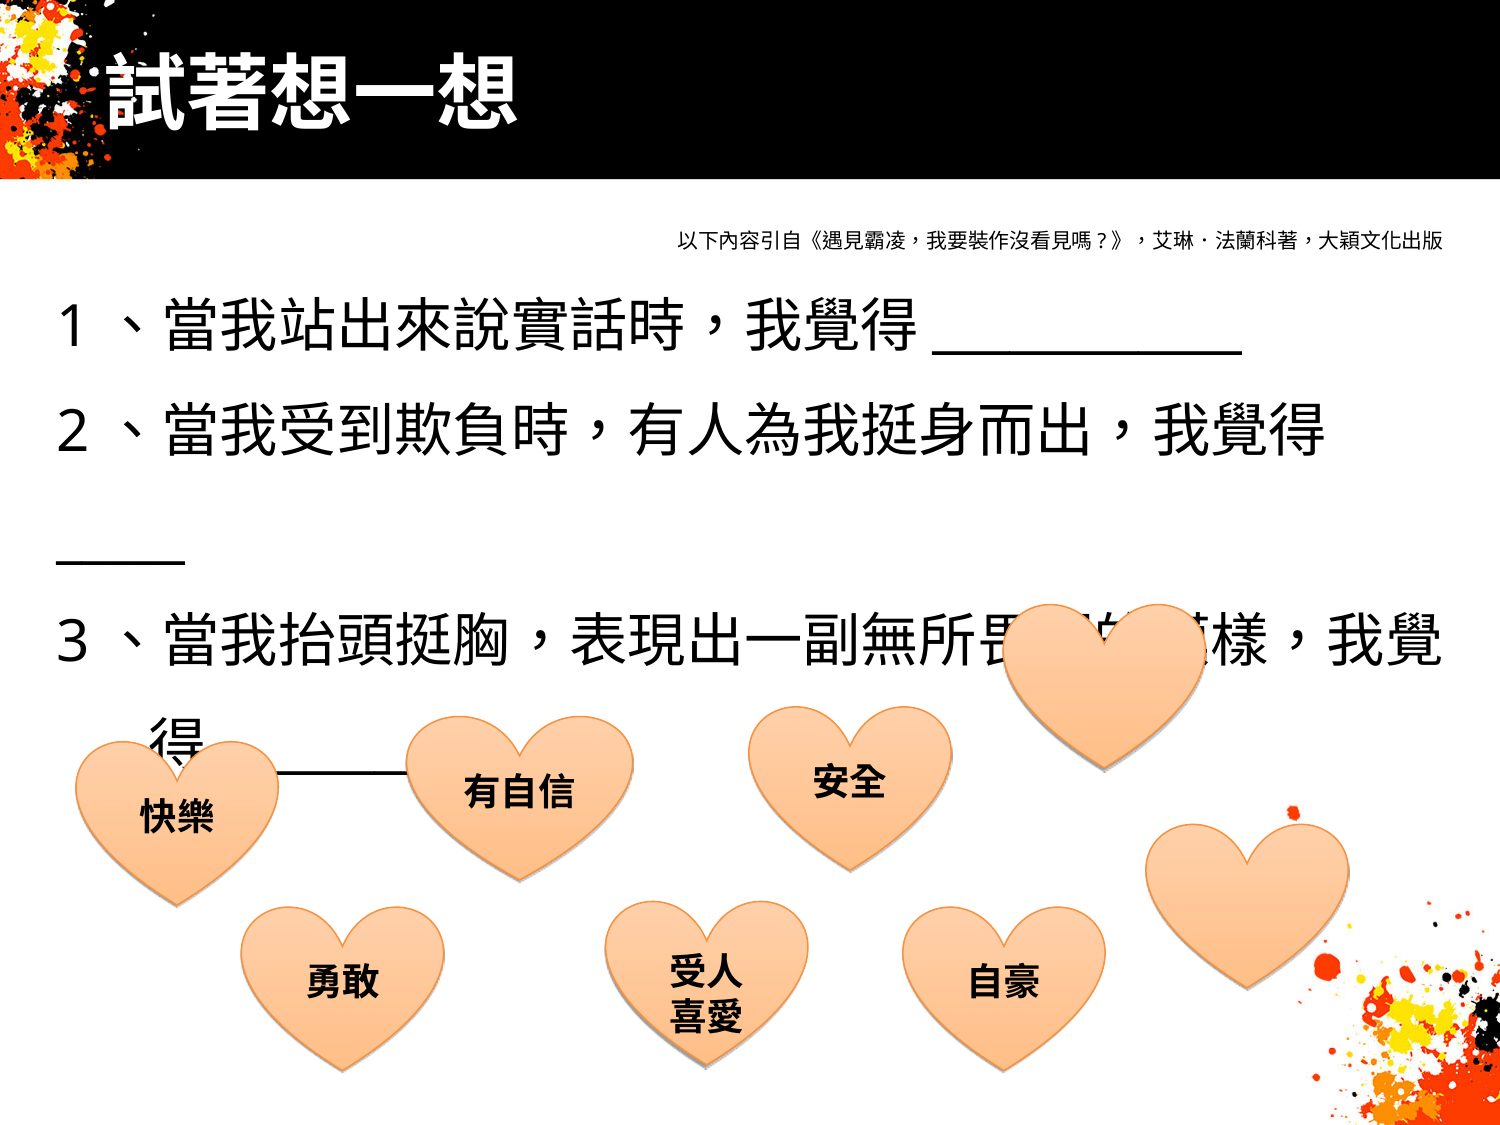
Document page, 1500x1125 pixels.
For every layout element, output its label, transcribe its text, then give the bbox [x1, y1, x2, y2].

text_box 有自信 [406, 716, 633, 880]
text_box [1145, 824, 1349, 988]
text_box [1003, 604, 1206, 768]
title 試著想一想 [88, 2, 1500, 179]
text_box 安全 [748, 706, 952, 871]
text_box 受人喜愛 [605, 901, 808, 1065]
text_box 以下內容引自《遇見霸凌，我要裝作沒看見嗎?》，艾琳．法蘭科著，大穎文化出版 1、當我站出來說實話時，我覺得____________ 2、當我受到欺負時，有人為我挺身而出，我覺得_____ 3、當我抬頭挺胸，表現出一副無所畏懼的模樣，我覺 得_________ [41, 208, 1471, 686]
text_box 快樂 [75, 741, 279, 906]
text_box 自豪 [902, 907, 1106, 1071]
text_box 勇敢 [241, 907, 444, 1071]
